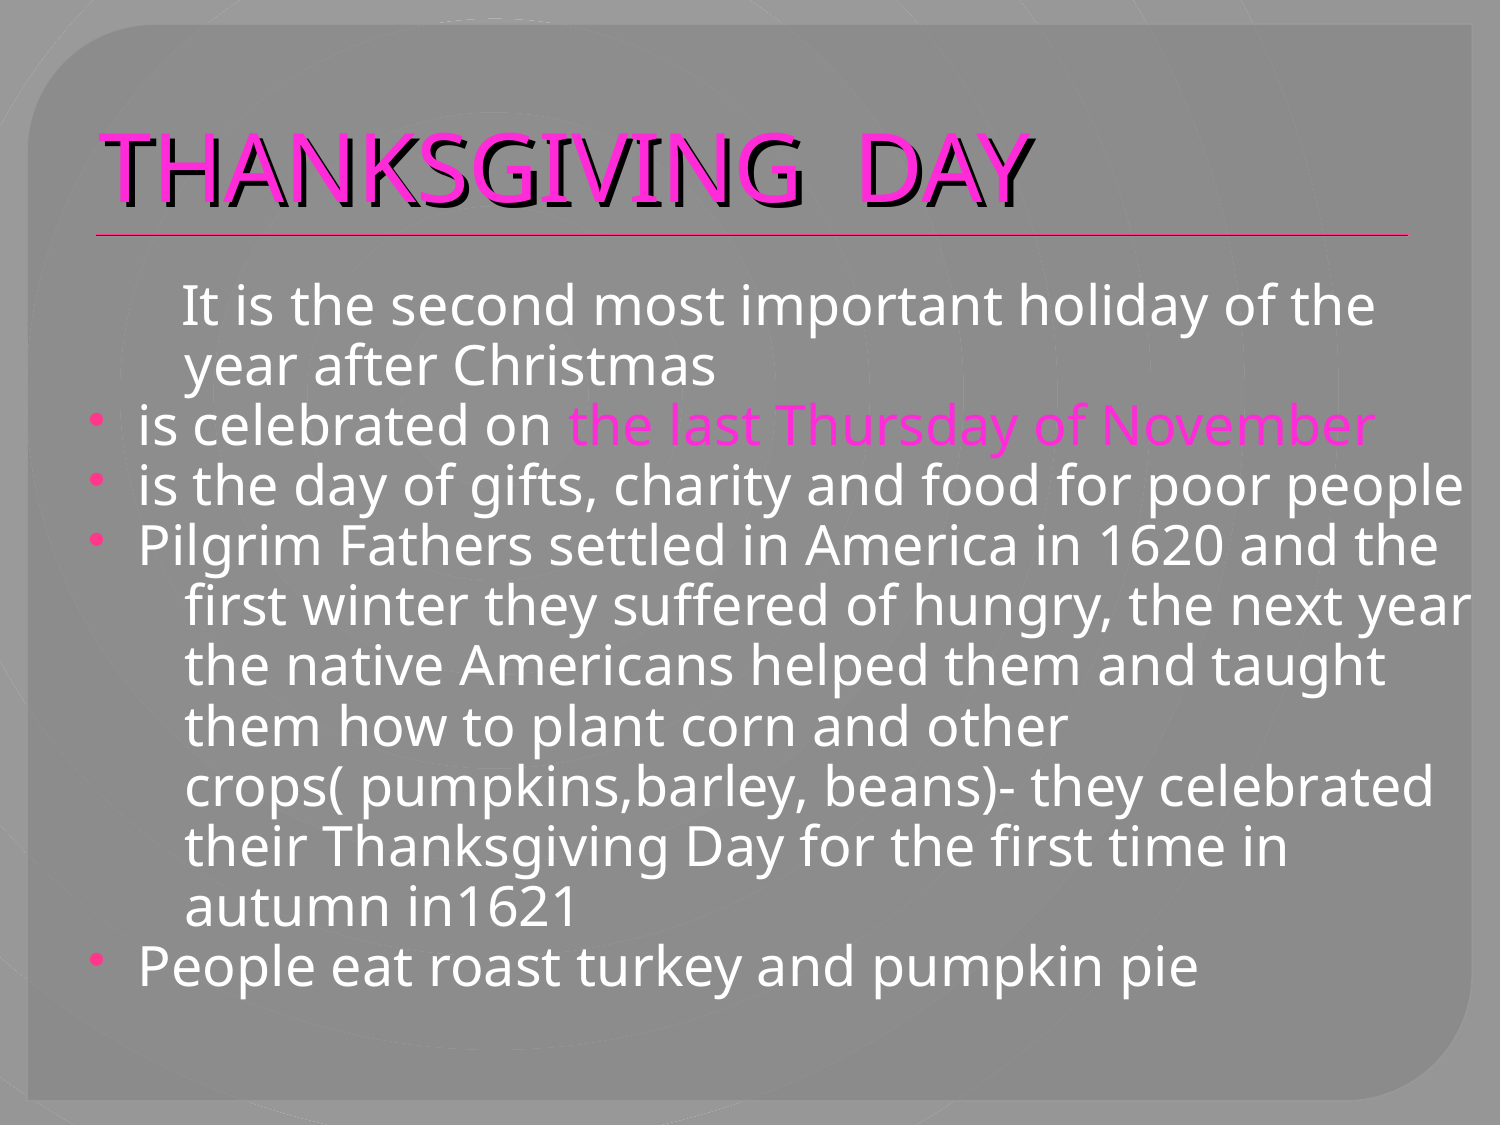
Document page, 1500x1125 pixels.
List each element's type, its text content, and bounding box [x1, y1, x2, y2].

title THANKSGIVING DAY [75, 41, 1426, 230]
list It is the second most important holiday of the year after Christmas is celebrated on the last Thursday of November is the day of gifts, charity and food for poor people Pilgrim Fathers settled in America in 1620 and the first winter they suffered of hungry, the next year the native Americans helped them and taught them how to plant corn and other crops( pumpkins,barley, beans)- they celebrated their Thanksgiving Day for the first time in autumn in1621 People eat roast turkey and pumpkin pie [75, 270, 1500, 1013]
